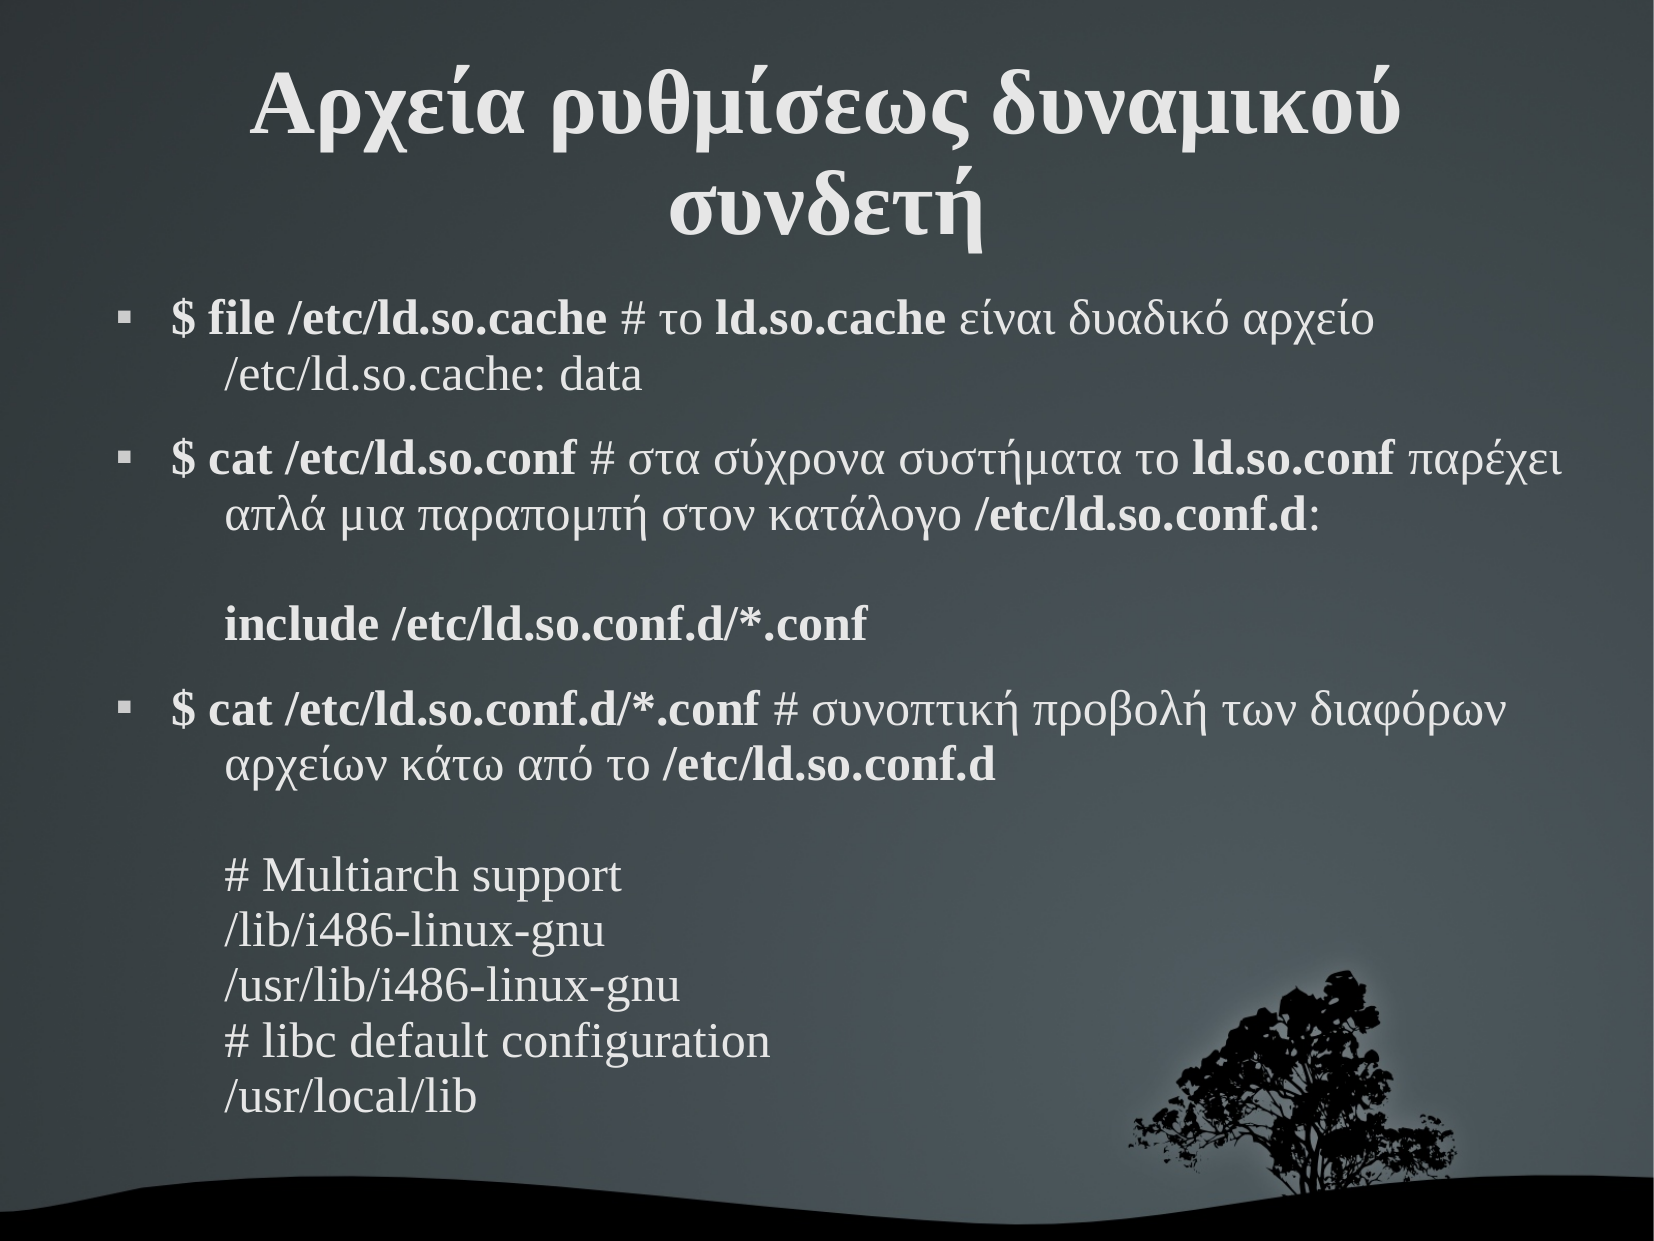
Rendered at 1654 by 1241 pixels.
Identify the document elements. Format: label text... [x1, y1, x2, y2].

picture [0, 0, 1654, 1241]
title Αρχεία ρυθμίσεως δυναμικού συνδετή [82, 33, 1571, 273]
list $ file /etc/ld.so.cache # το ld.so.cache είναι δυαδικό αρχείο /etc/ld.so.cache: data $ cat /etc/ld.so.conf # στα σύχρονα συστήματα το ld.so.conf παρέχει απλά μια παραπομπή στον κατάλογο /etc/ld.so.conf.d: include /etc/ld.so.conf.d/*.conf $ cat /etc/ld.so.conf.d/*.conf # συνοπτική προβολή των διαφόρων αρχείων κάτω από το /etc/ld.so.conf.d # Multiarch support /lib/i486-linux-gnu /usr/lib/i486-linux-gnu # libc default configuration /usr/local/lib [82, 290, 1571, 1230]
